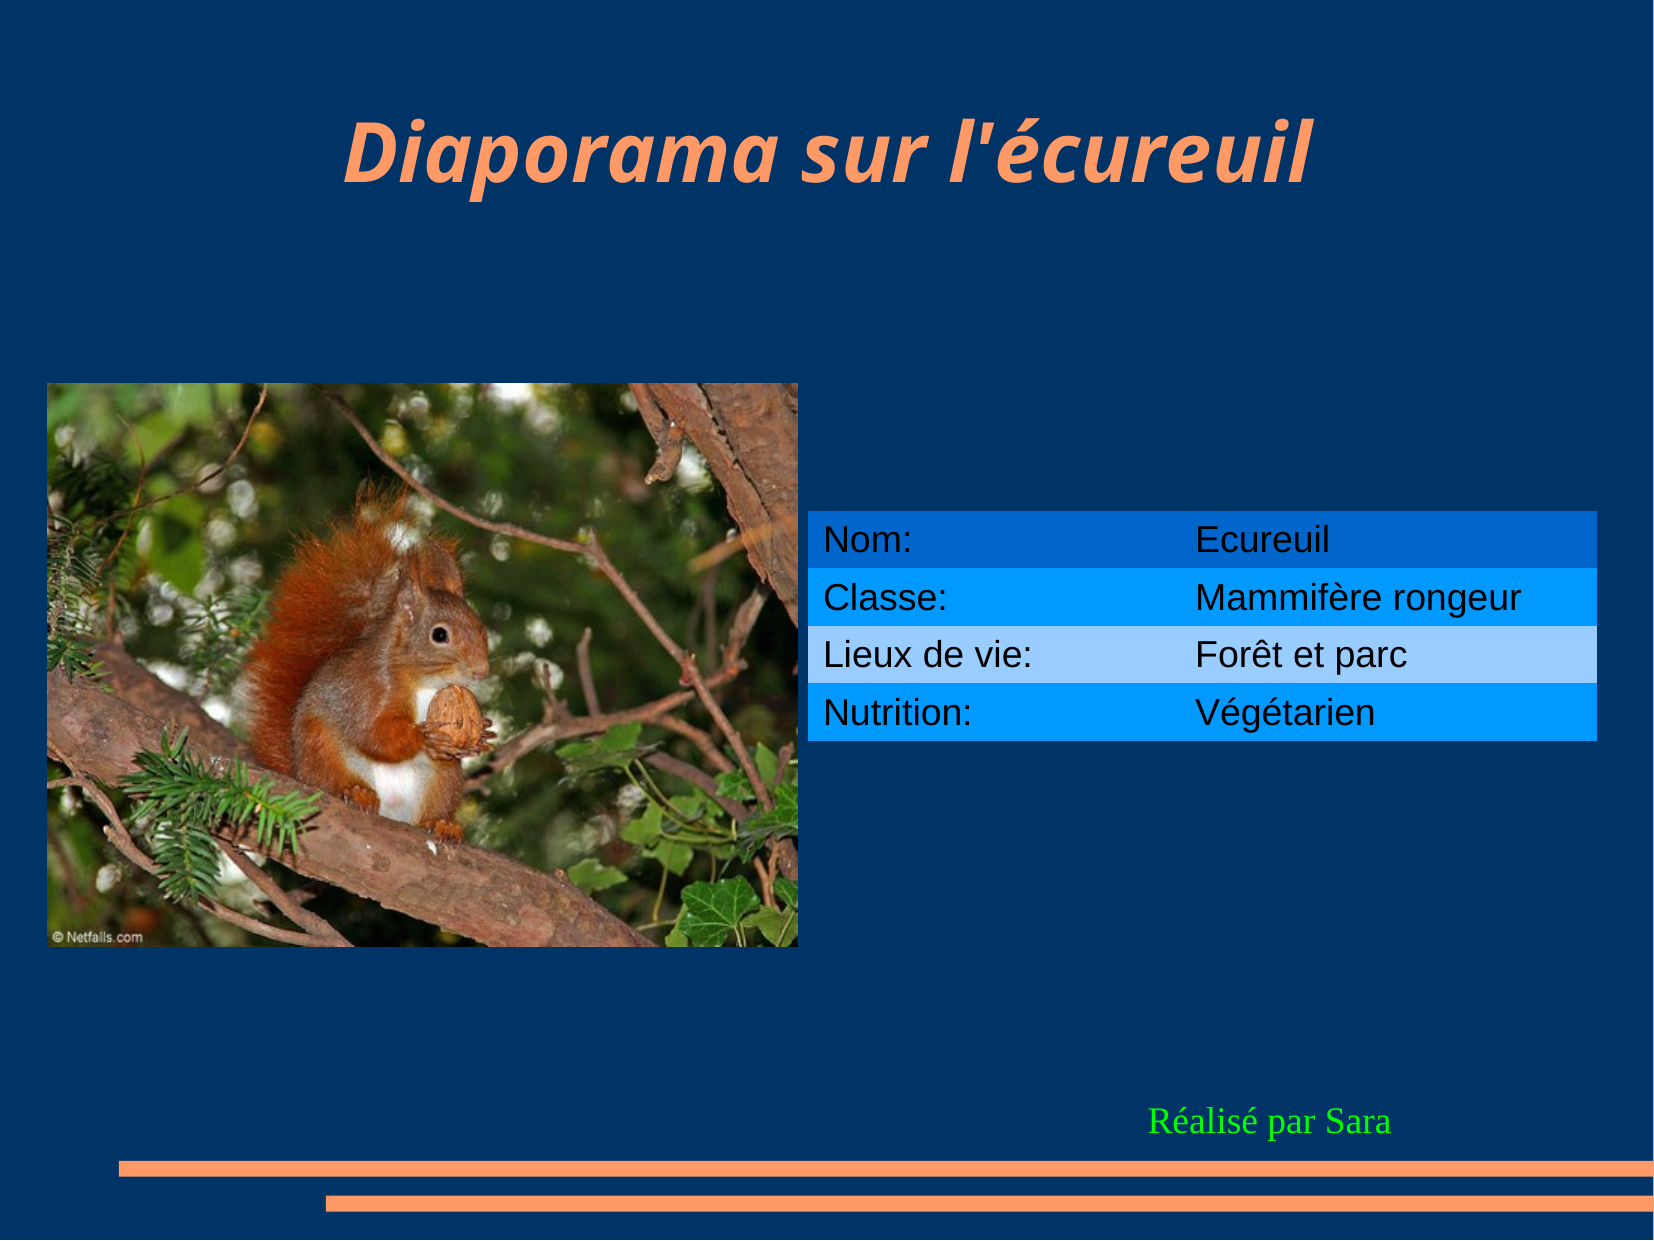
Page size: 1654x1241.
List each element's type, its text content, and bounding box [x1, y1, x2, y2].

table_header Ecureuil [1180, 511, 1597, 568]
table_cell Lieux de vie: [808, 626, 1180, 683]
text_box Réalisé par Sara [915, 1092, 1625, 1150]
picture [47, 383, 798, 947]
table_cell Nutrition: [808, 683, 1180, 741]
table_header Nom: [808, 511, 1180, 568]
title Diaporama sur l'écureuil [121, 53, 1534, 246]
table_cell Classe: [808, 568, 1180, 626]
table_cell Forêt et parc [1180, 626, 1597, 683]
table_cell Mammifère rongeur [1180, 568, 1597, 626]
table_cell Végétarien [1180, 683, 1597, 741]
